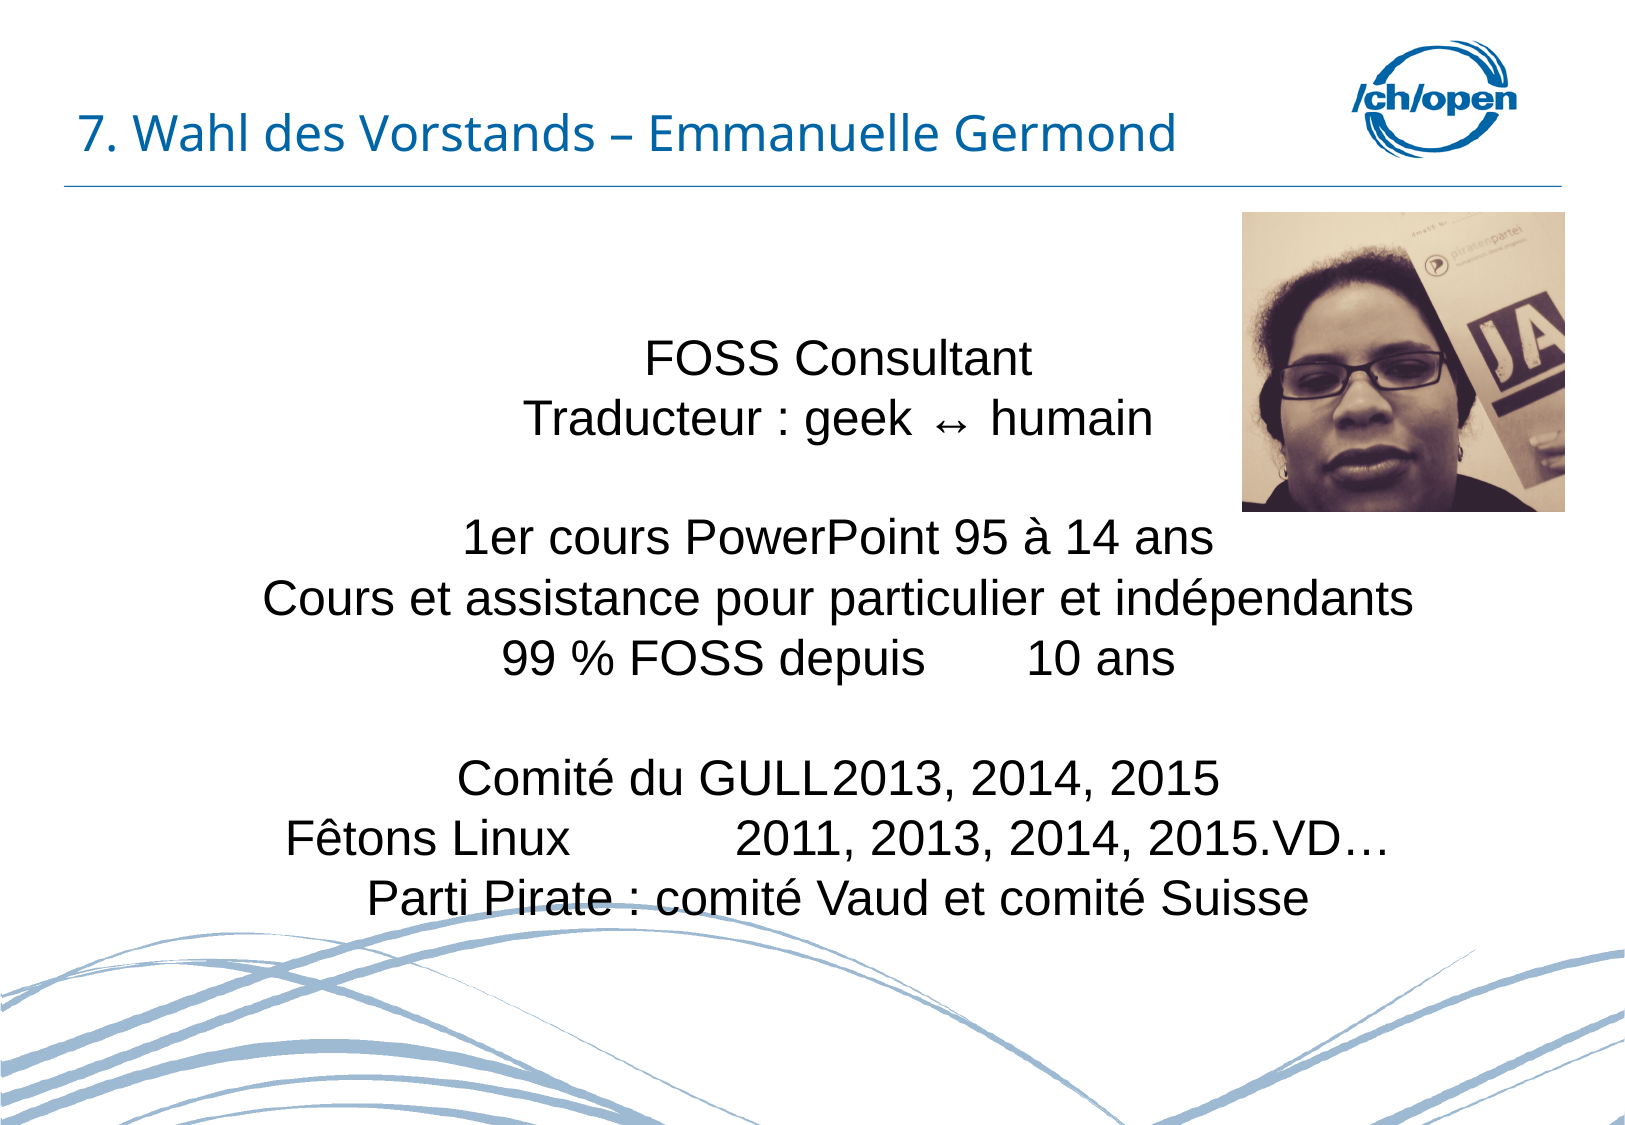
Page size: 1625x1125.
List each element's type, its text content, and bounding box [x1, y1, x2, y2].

title FOSS Consultant Traducteur : geek ↔ humain 1er cours PowerPoint 95 à 14 ans Cours et assistance pour particulier et indépendants 99 % FOSS depuis 10 ans Comité du GULL 2013, 2014, 2015 Fêtons Linux 2011, 2013, 2014, 2015.VD… Parti Pirate : comité Vaud et comité Suisse [112, 249, 1565, 1000]
picture [1242, 212, 1565, 512]
title 7. Wahl des Vorstands – Emmanuelle Germond [62, 74, 1325, 188]
